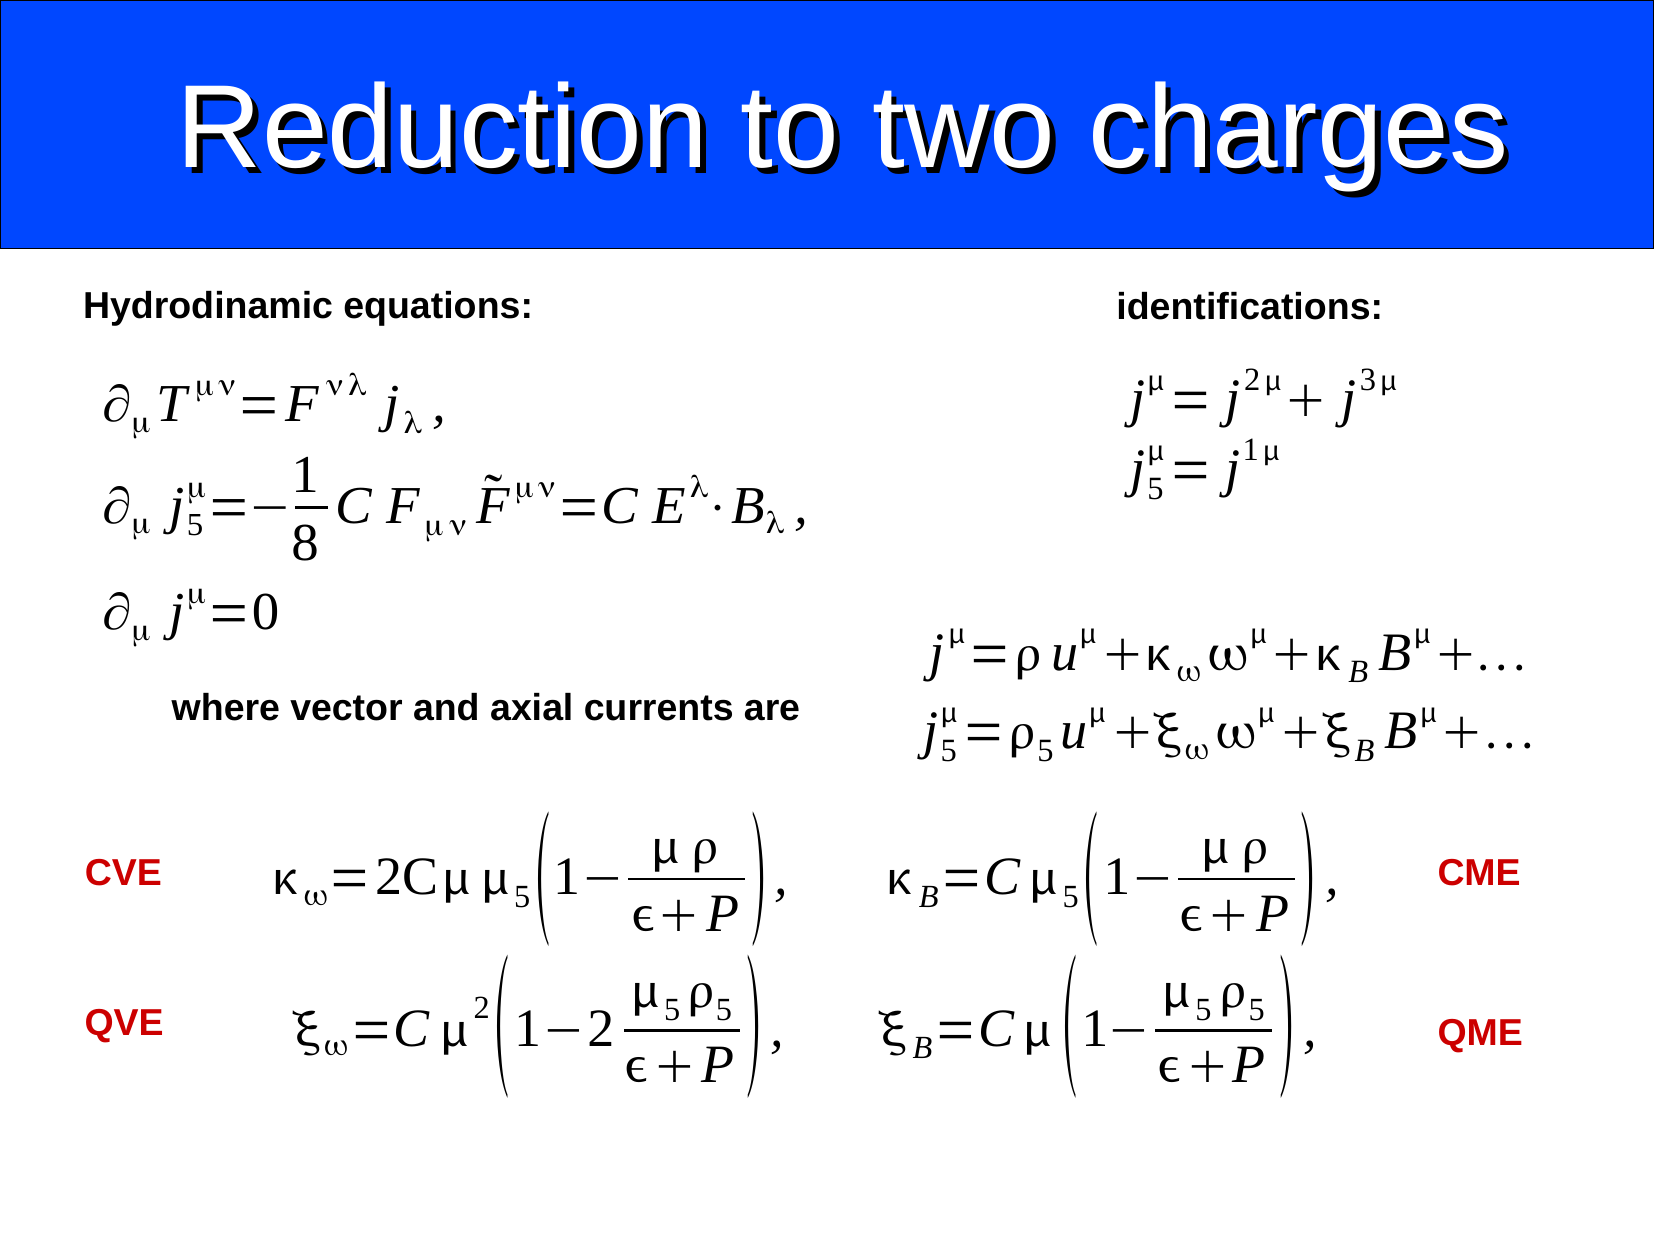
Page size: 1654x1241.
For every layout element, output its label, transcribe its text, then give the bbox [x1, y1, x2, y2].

text_box CVE [70, 844, 177, 903]
chart [1111, 360, 1406, 507]
text_box [0, 0, 1654, 249]
text_box Hydrodinamic equations: [68, 277, 548, 336]
text_box QVE [69, 994, 179, 1053]
text_box QME [1422, 1003, 1538, 1062]
text_box where vector and axial currents are [156, 679, 827, 738]
chart [904, 614, 1542, 769]
title Reduction to two charges [82, 17, 1571, 224]
chart [265, 809, 1345, 1101]
chart [96, 366, 815, 649]
text_box identifications: [1101, 277, 1399, 336]
text_box CME [1422, 844, 1536, 903]
